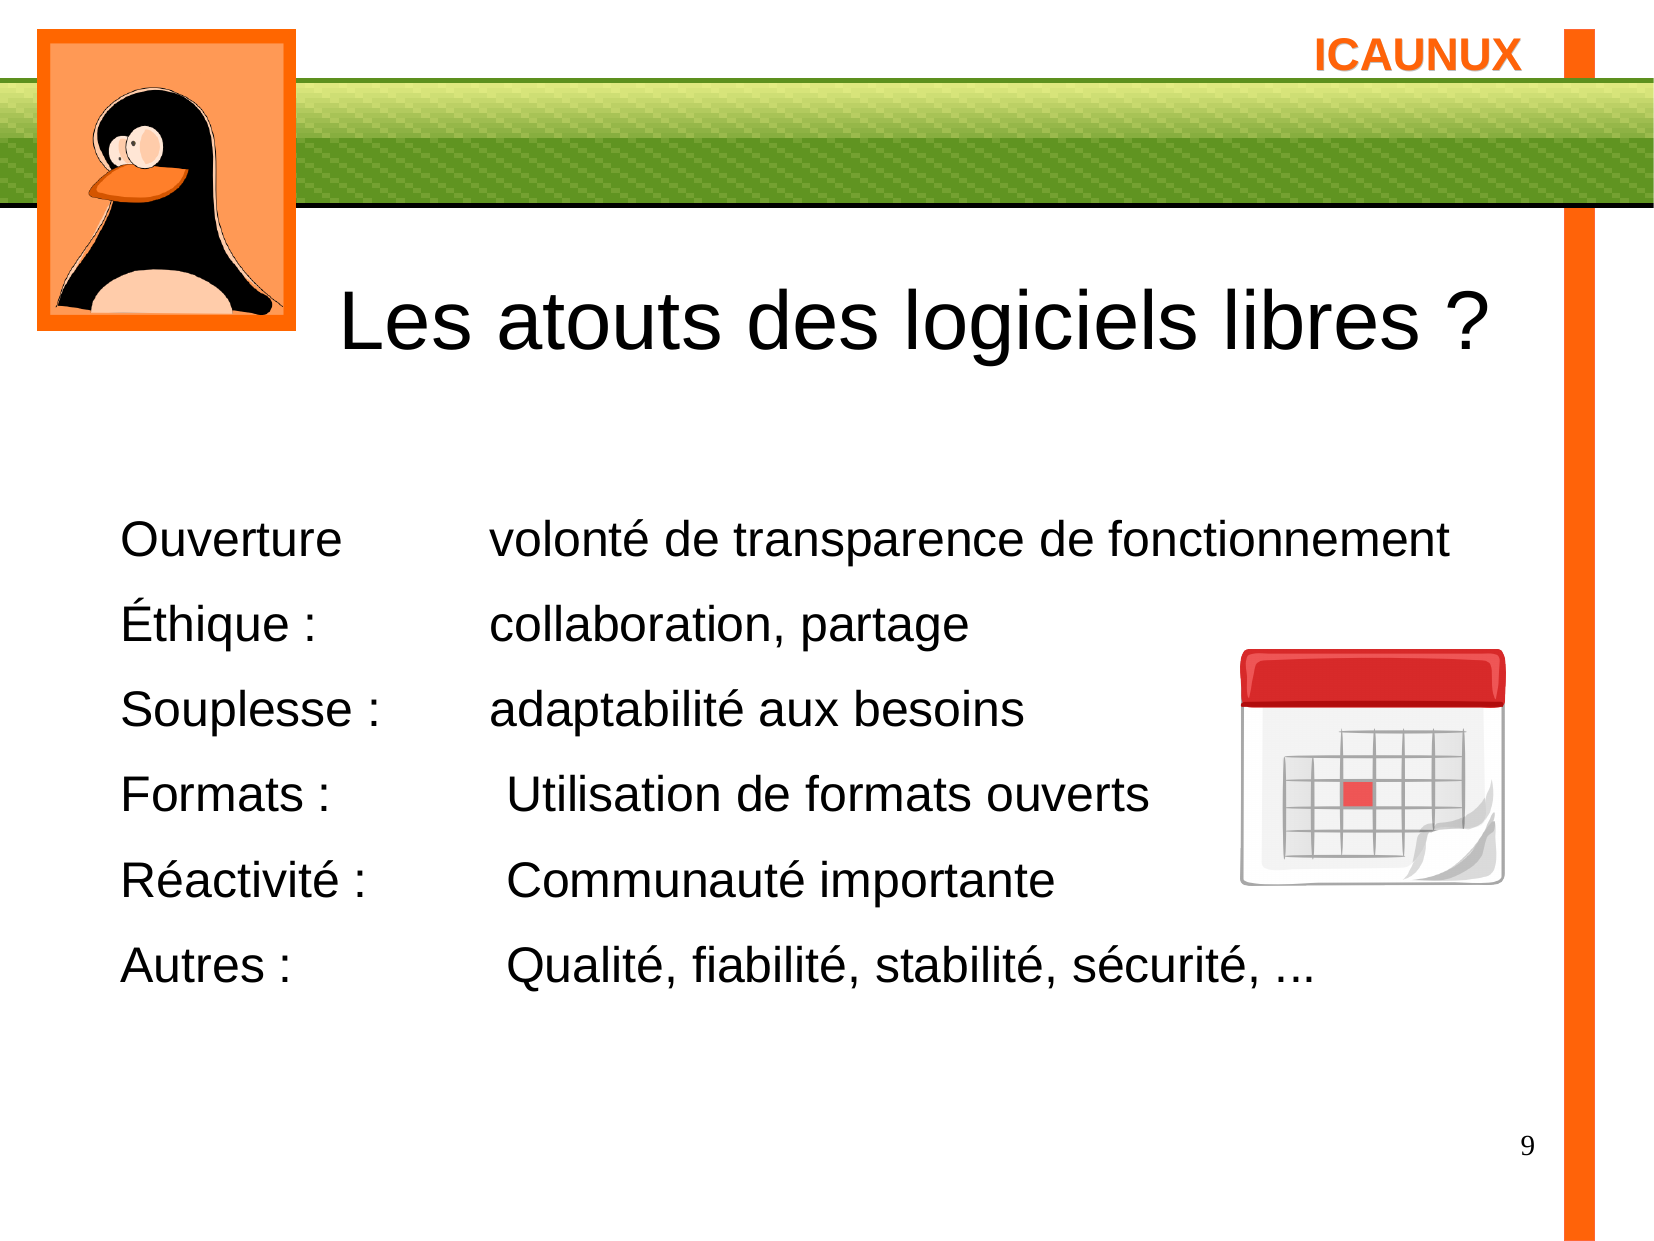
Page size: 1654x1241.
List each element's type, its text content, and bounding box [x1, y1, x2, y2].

picture [1240, 649, 1506, 886]
picture [0, 29, 1654, 331]
list Ouverture volonté de transparence de fonctionnement Éthique : collaboration, partage Souplesse : adaptabilité aux besoins Formats : Utilisation de formats ouverts Réactivité : Communauté importante Autres : Qualité, fiabilité, stabilité, sécurité, ... [120, 510, 1544, 1133]
title Les atouts des logiciels libres ? [324, 253, 1506, 387]
